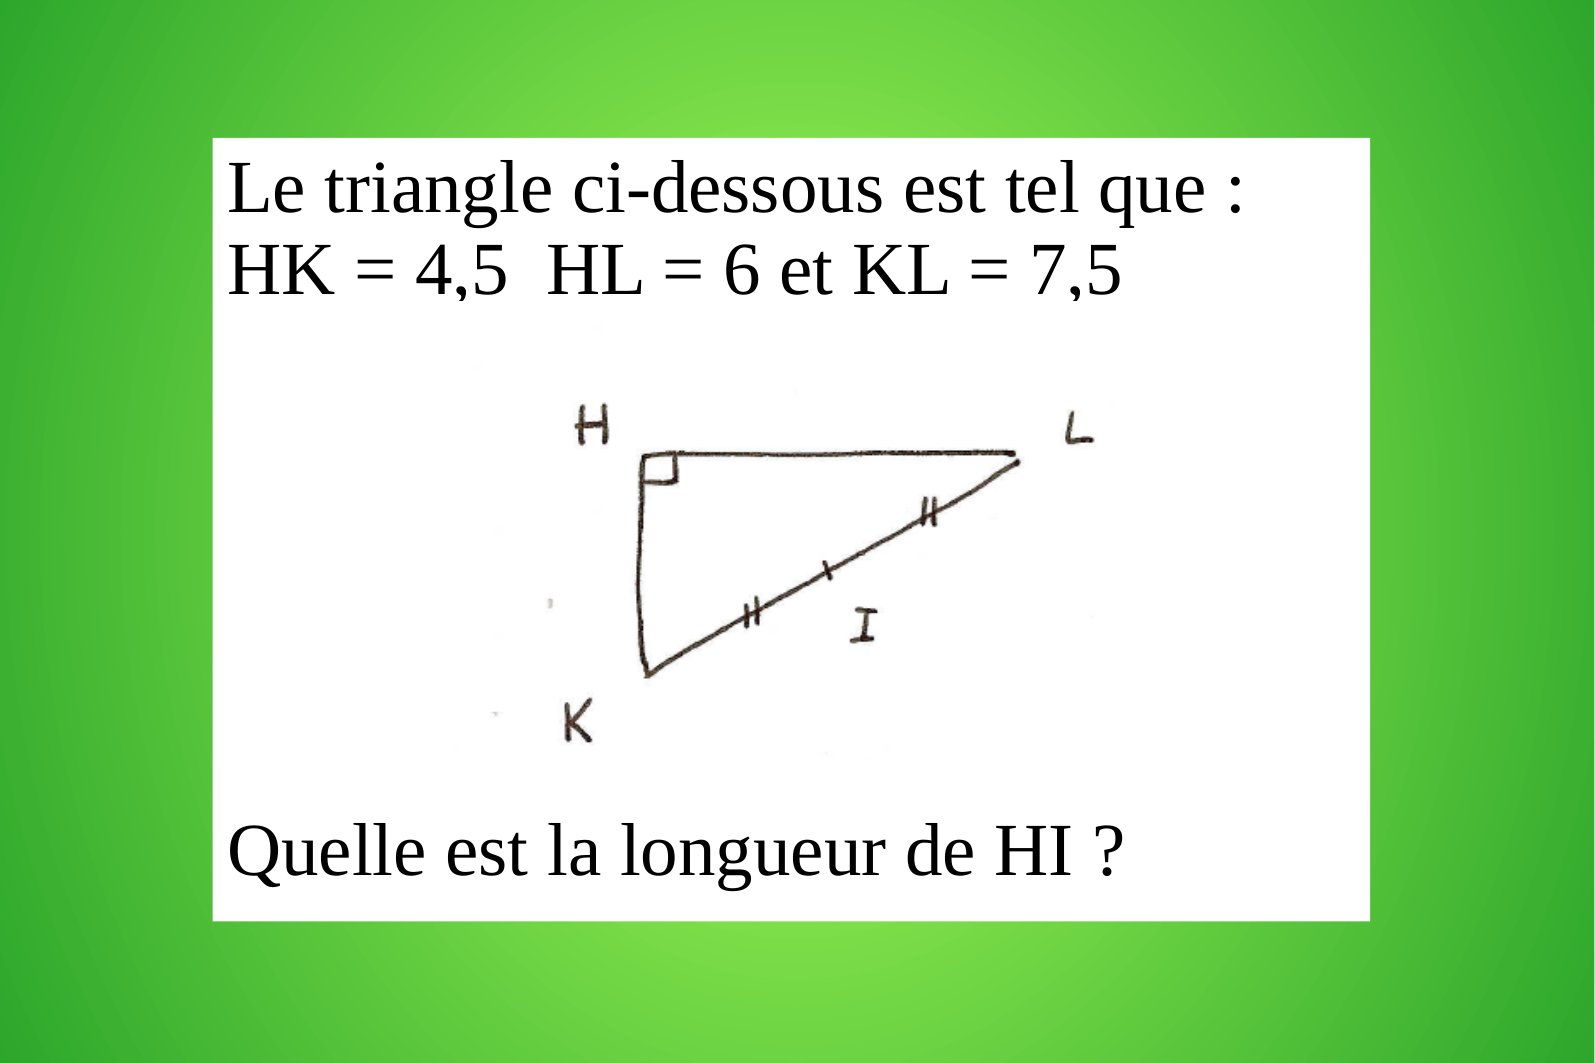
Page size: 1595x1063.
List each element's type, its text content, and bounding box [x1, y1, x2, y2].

text_box Le triangle ci-dessous est tel que : HK = 4,5 HL = 6 et KL = 7,5 Quelle est la longueur de HI ? [212, 137, 1371, 922]
picture [0, 0, 1595, 1063]
